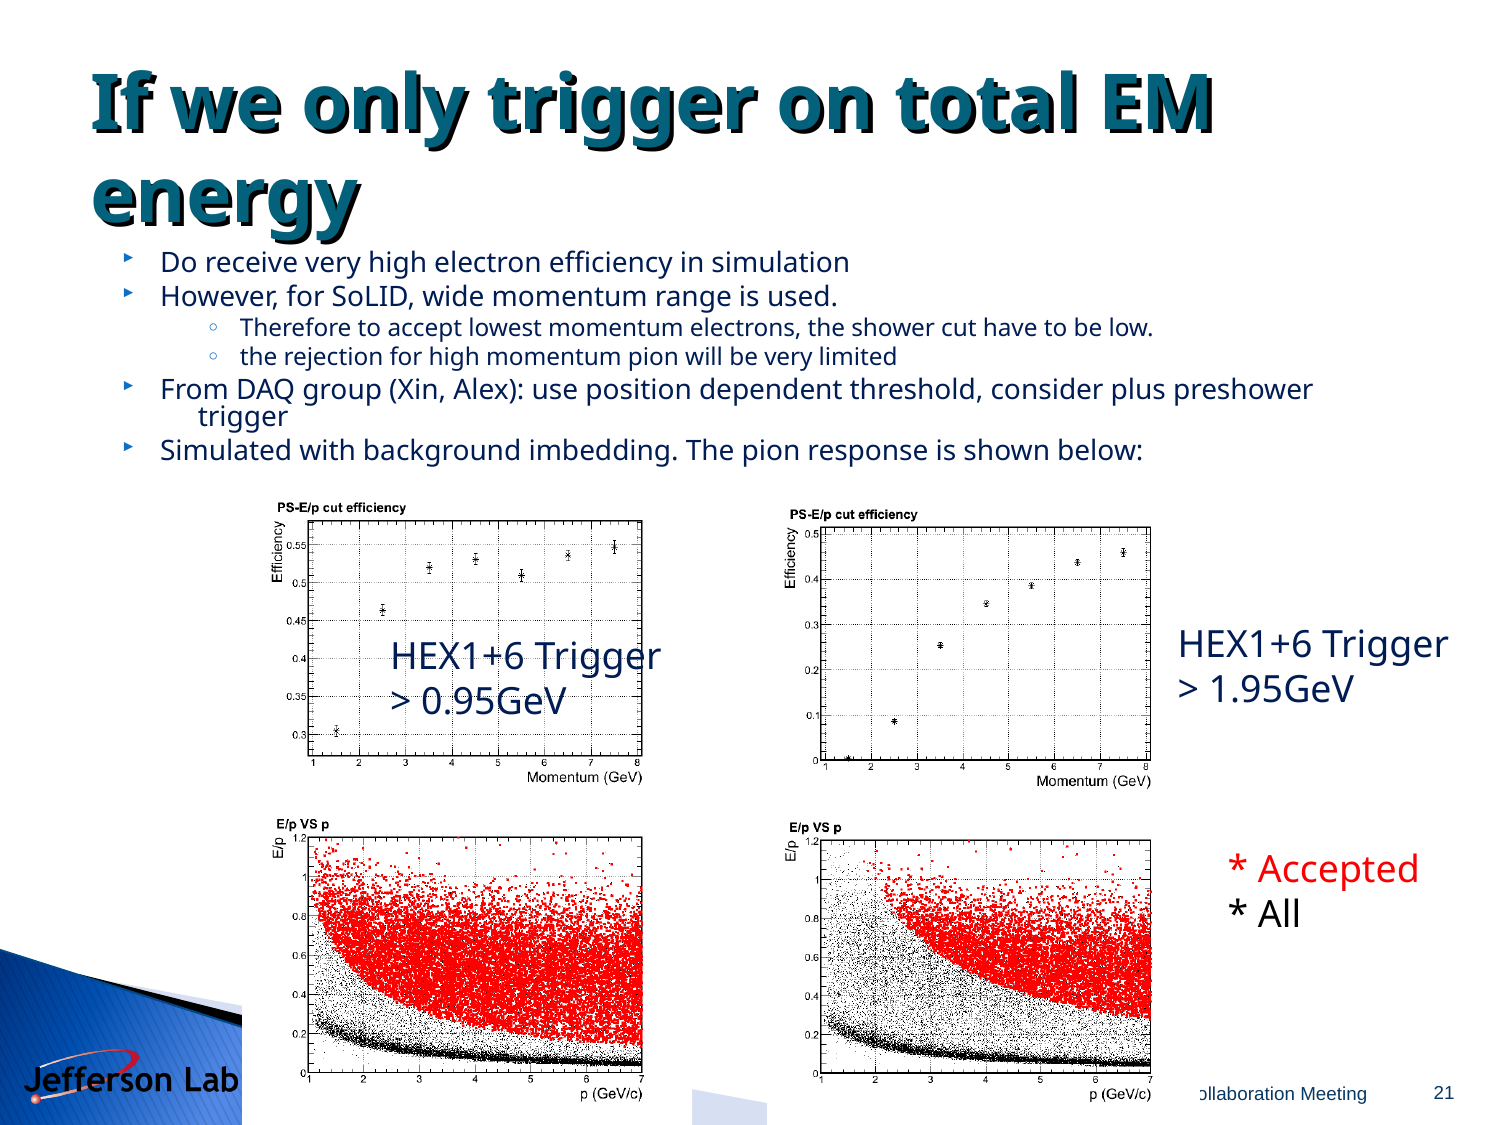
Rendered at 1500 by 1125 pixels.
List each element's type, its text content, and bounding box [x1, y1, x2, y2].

picture [767, 500, 1201, 1125]
title If we only trigger on total EM energy [75, 45, 1426, 233]
text_box HEX1+6 Trigger > 1.95GeV [1162, 612, 1474, 718]
picture [242, 492, 693, 1125]
text_box * Accepted * All [1212, 837, 1445, 943]
list Do receive very high electron efficiency in simulation However, for SoLID, wide momentum range is used. Therefore to accept lowest momentum electrons, the shower cut have to be low. the rejection for high momentum pion will be very limited From DAQ group (Xin, Alex): use position dependent threshold, consider plus preshower trigger Simulated with background imbedding. The pion response is shown below: [75, 243, 1426, 476]
text_box 21 [1418, 1051, 1479, 1112]
text_box SoLID Collaboration Meeting [1201, 1051, 1418, 1112]
text_box HEX1+6 Trigger > 0.95GeV [375, 625, 677, 730]
